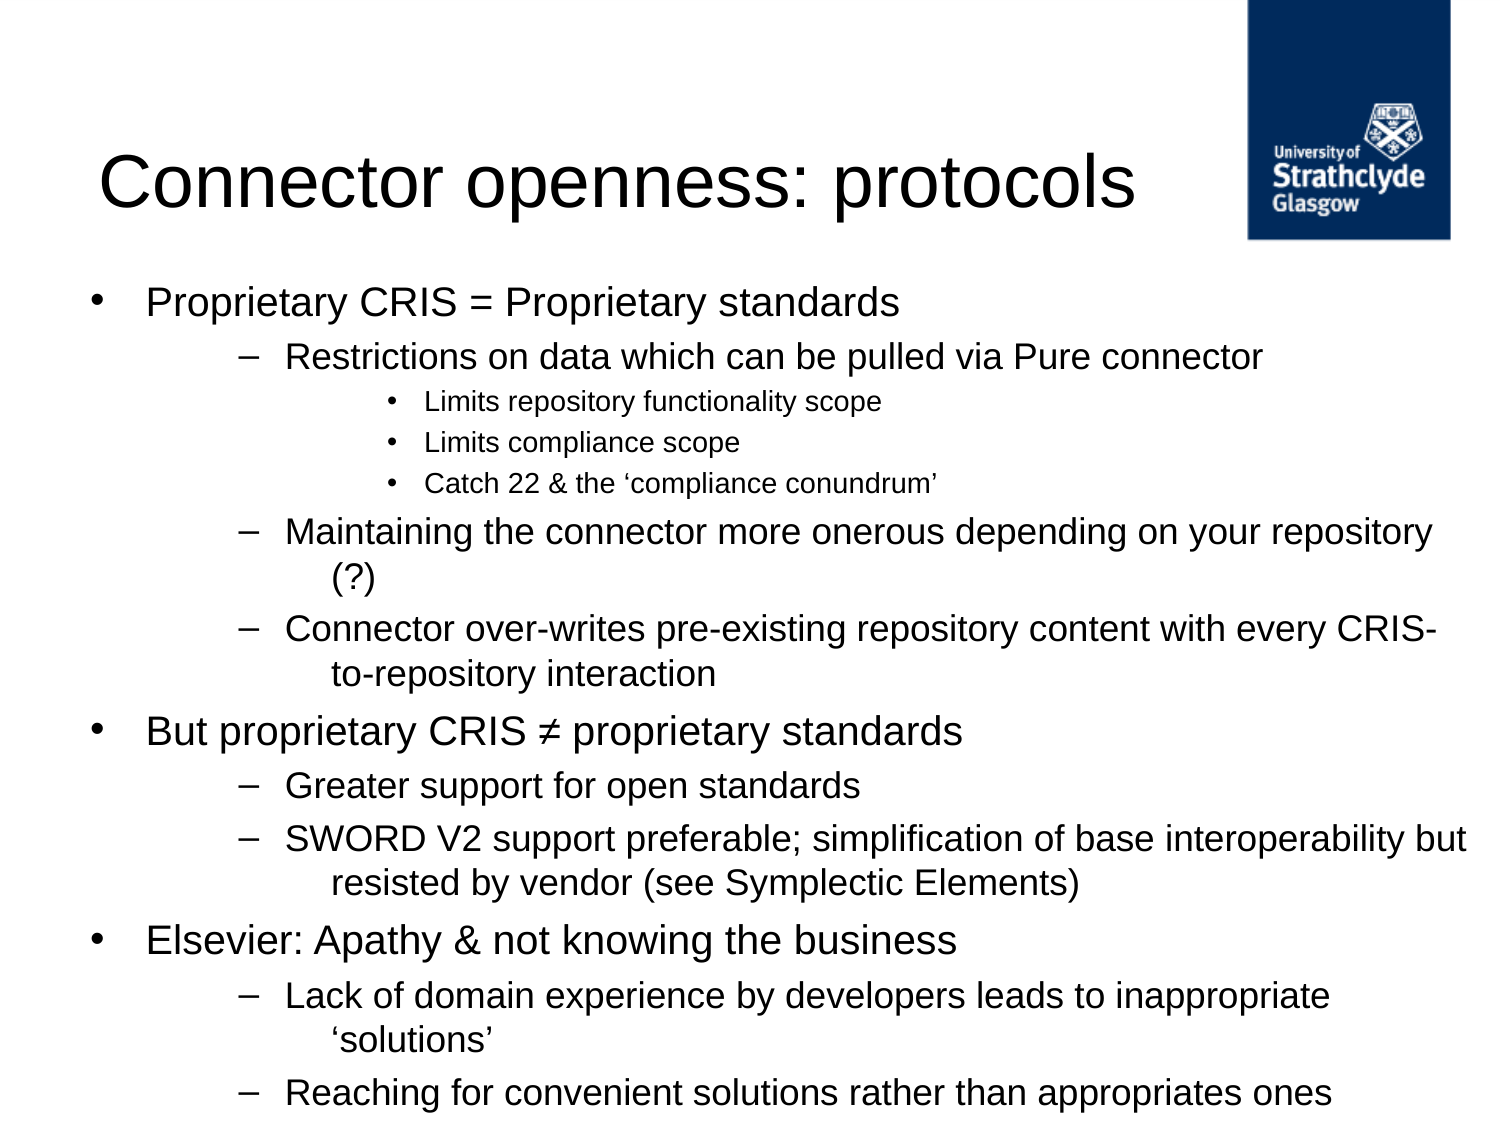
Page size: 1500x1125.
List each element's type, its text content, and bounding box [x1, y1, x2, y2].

list Proprietary CRIS = Proprietary standards Restrictions on data which can be pulled via Pure connector Limits repository functionality scope Limits compliance scope Catch 22 & the ‘compliance conundrum’ Maintaining the connector more onerous depending on your repository (?) Connector over-writes pre-existing repository content with every CRIS-to-repository interaction But proprietary CRIS ≠ proprietary standards Greater support for open standards SWORD V2 support preferable; simplification of base interoperability but resisted by vendor (see Symplectic Elements) Elsevier: Apathy & not knowing the business Lack of domain experience by developers leads to inappropriate ‘solutions’ Reaching for convenient solutions rather than appropriates ones [75, 267, 1483, 1125]
title Connector openness: protocols [83, 125, 1431, 244]
